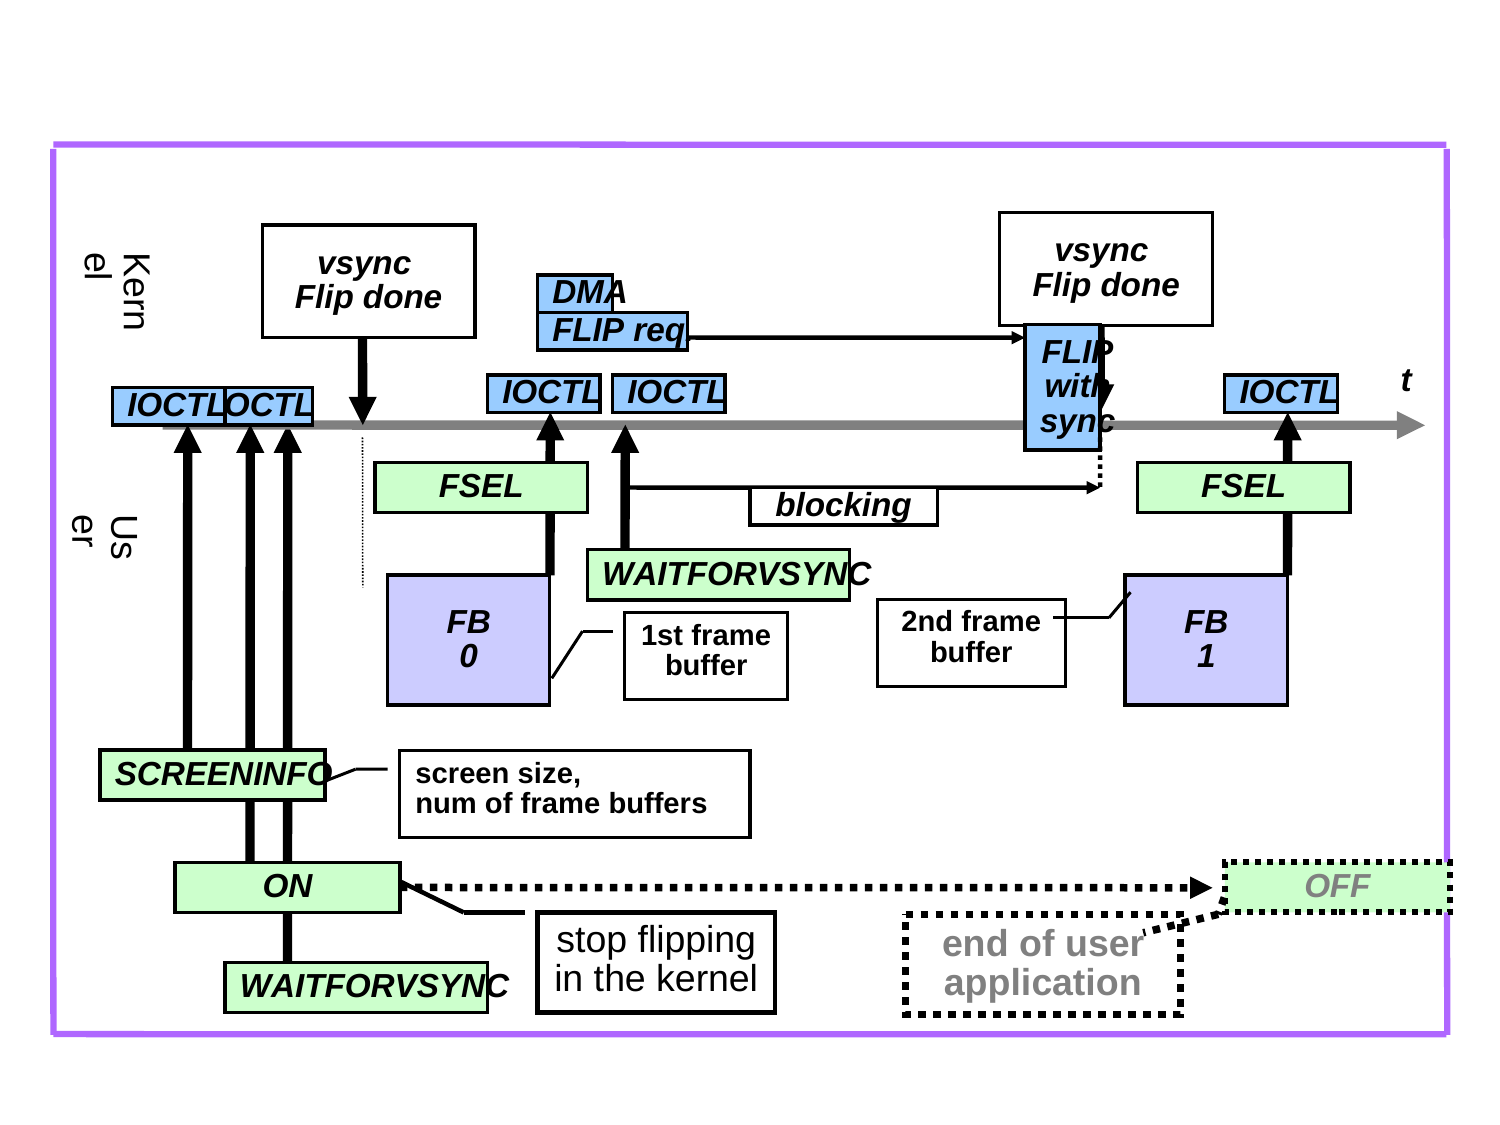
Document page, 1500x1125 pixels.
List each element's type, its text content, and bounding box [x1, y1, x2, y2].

text_box FSEL [375, 462, 588, 513]
text_box DMA [537, 274, 613, 312]
text_box stop flipping in the kernel [537, 912, 775, 1013]
text_box IOCTL [230, 397, 243, 412]
text_box WAITFORVSYNC [587, 549, 850, 600]
text_box blocking [749, 487, 938, 525]
text_box vsync Flip done [262, 224, 475, 338]
text_box IOCTL [225, 387, 313, 425]
text_box SCREENINFO [99, 749, 325, 800]
text_box WAITFORVSYNC [224, 962, 488, 1013]
text_box vsync Flip done [999, 212, 1213, 326]
text_box FB 1 [1125, 575, 1288, 705]
text_box IOCTL [612, 374, 725, 413]
text_box t [1374, 362, 1438, 400]
text_box IOCTL [112, 387, 225, 425]
text_box IOCTL [1224, 374, 1338, 413]
text_box OFF [1224, 862, 1450, 913]
text_box ON [174, 862, 400, 913]
text_box end of user application [906, 897, 1225, 1014]
text_box 1st frame buffer [625, 612, 788, 700]
text_box screen size, num of frame buffers [400, 750, 750, 838]
text_box FB 0 [387, 575, 550, 705]
text_box 2nd frame buffer [878, 592, 1131, 687]
text_box FSEL [1137, 462, 1351, 513]
text_box User [81, 500, 151, 595]
text_box FLIP req. [537, 312, 688, 350]
text_box Kernel [94, 237, 163, 362]
text_box FLIP with sync [1025, 324, 1101, 450]
text_box IOCTL [487, 374, 600, 413]
